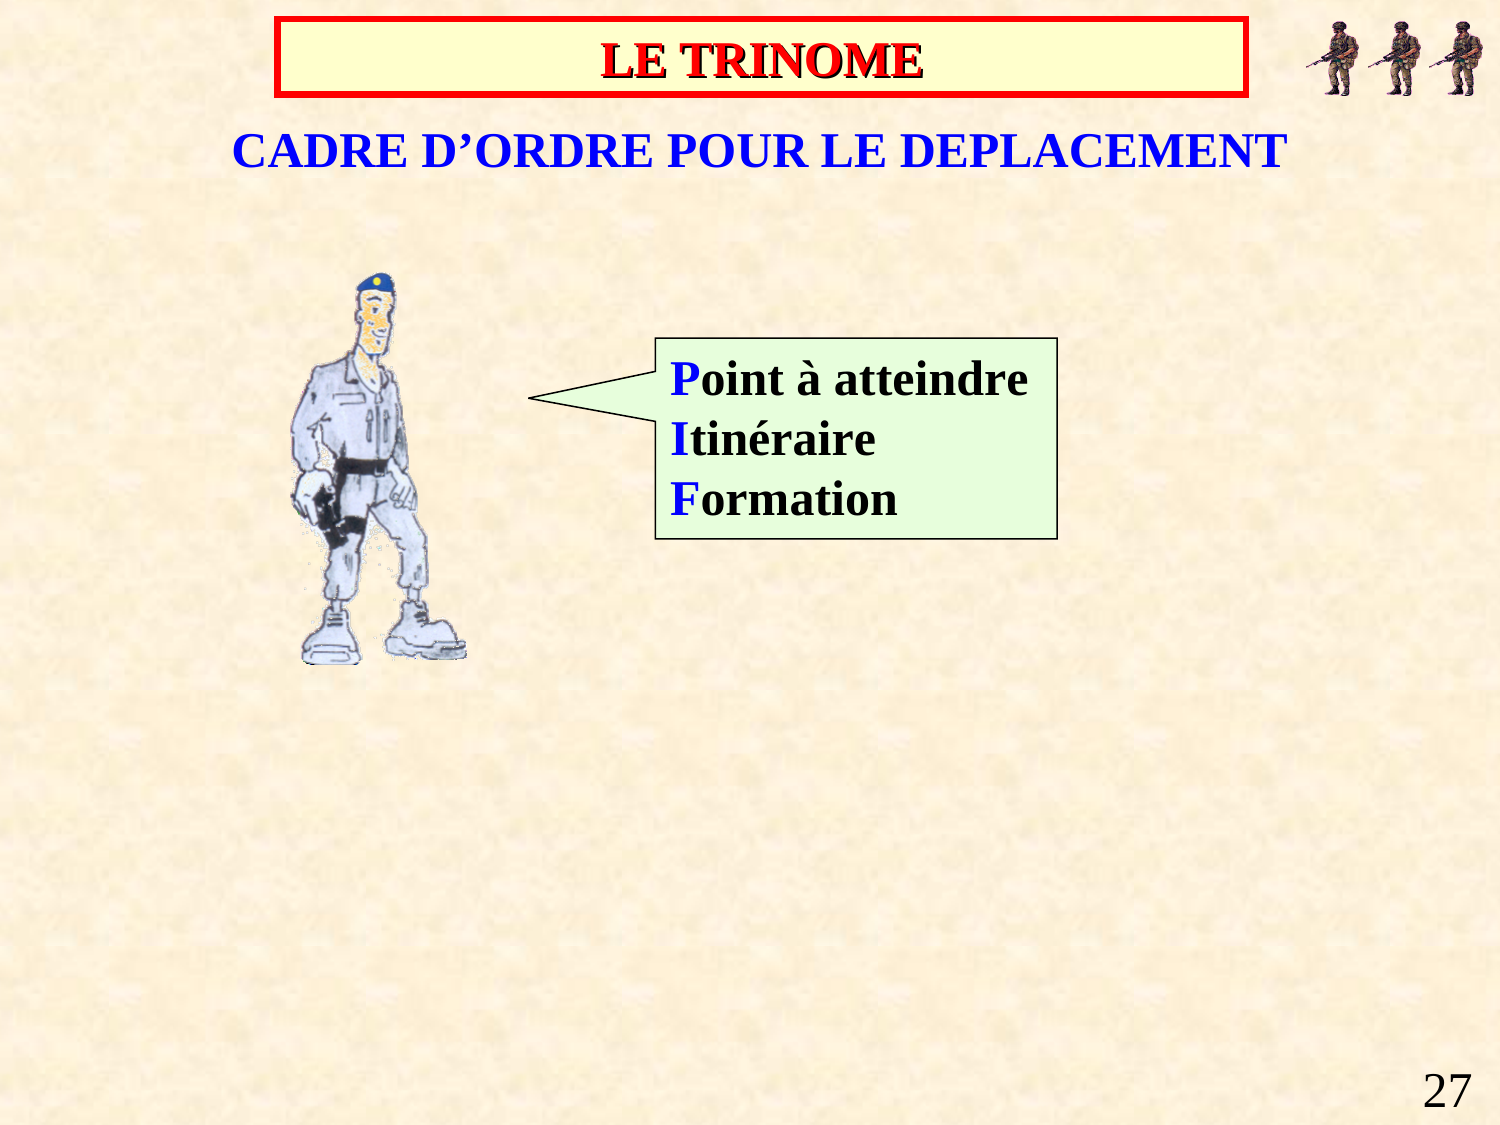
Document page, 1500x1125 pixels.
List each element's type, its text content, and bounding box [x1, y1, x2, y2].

text_box Point à atteindre Itinéraire Formation [528, 338, 1058, 539]
text_box CADRE D’ORDRE POUR LE DEPLACEMENT [216, 110, 1303, 186]
picture [0, 0, 1500, 1125]
text_box LE TRINOME [277, 18, 1247, 95]
